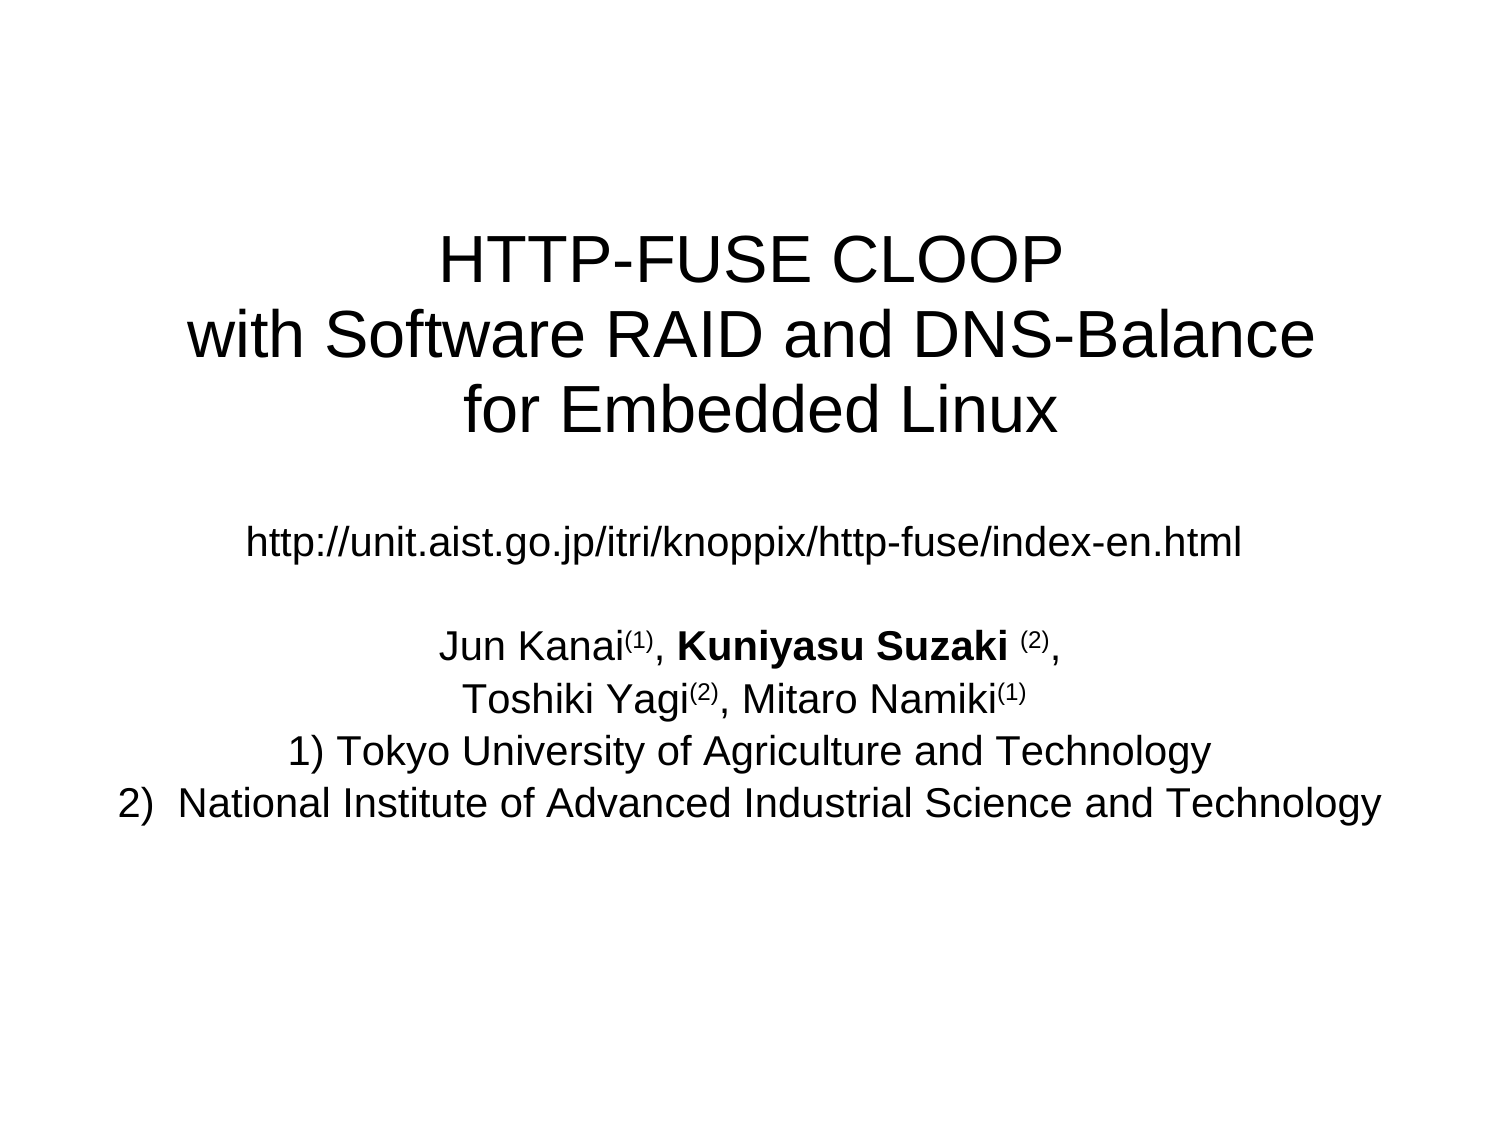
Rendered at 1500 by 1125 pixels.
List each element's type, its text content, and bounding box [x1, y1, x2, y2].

subtitle http://unit.aist.go.jp/itri/knoppix/http-fuse/index-en.html Jun Kanai(1), Kuniyasu Suzaki (2), Toshiki Yagi(2), Mitaro Namiki(1) 1) Tokyo University of Agriculture and Technology 2) National Institute of Advanced Industrial Science and Technology [0, 515, 1500, 871]
title HTTP-FUSE CLOOP with Software RAID and DNS-Balance for Embedded Linux [123, 184, 1399, 485]
